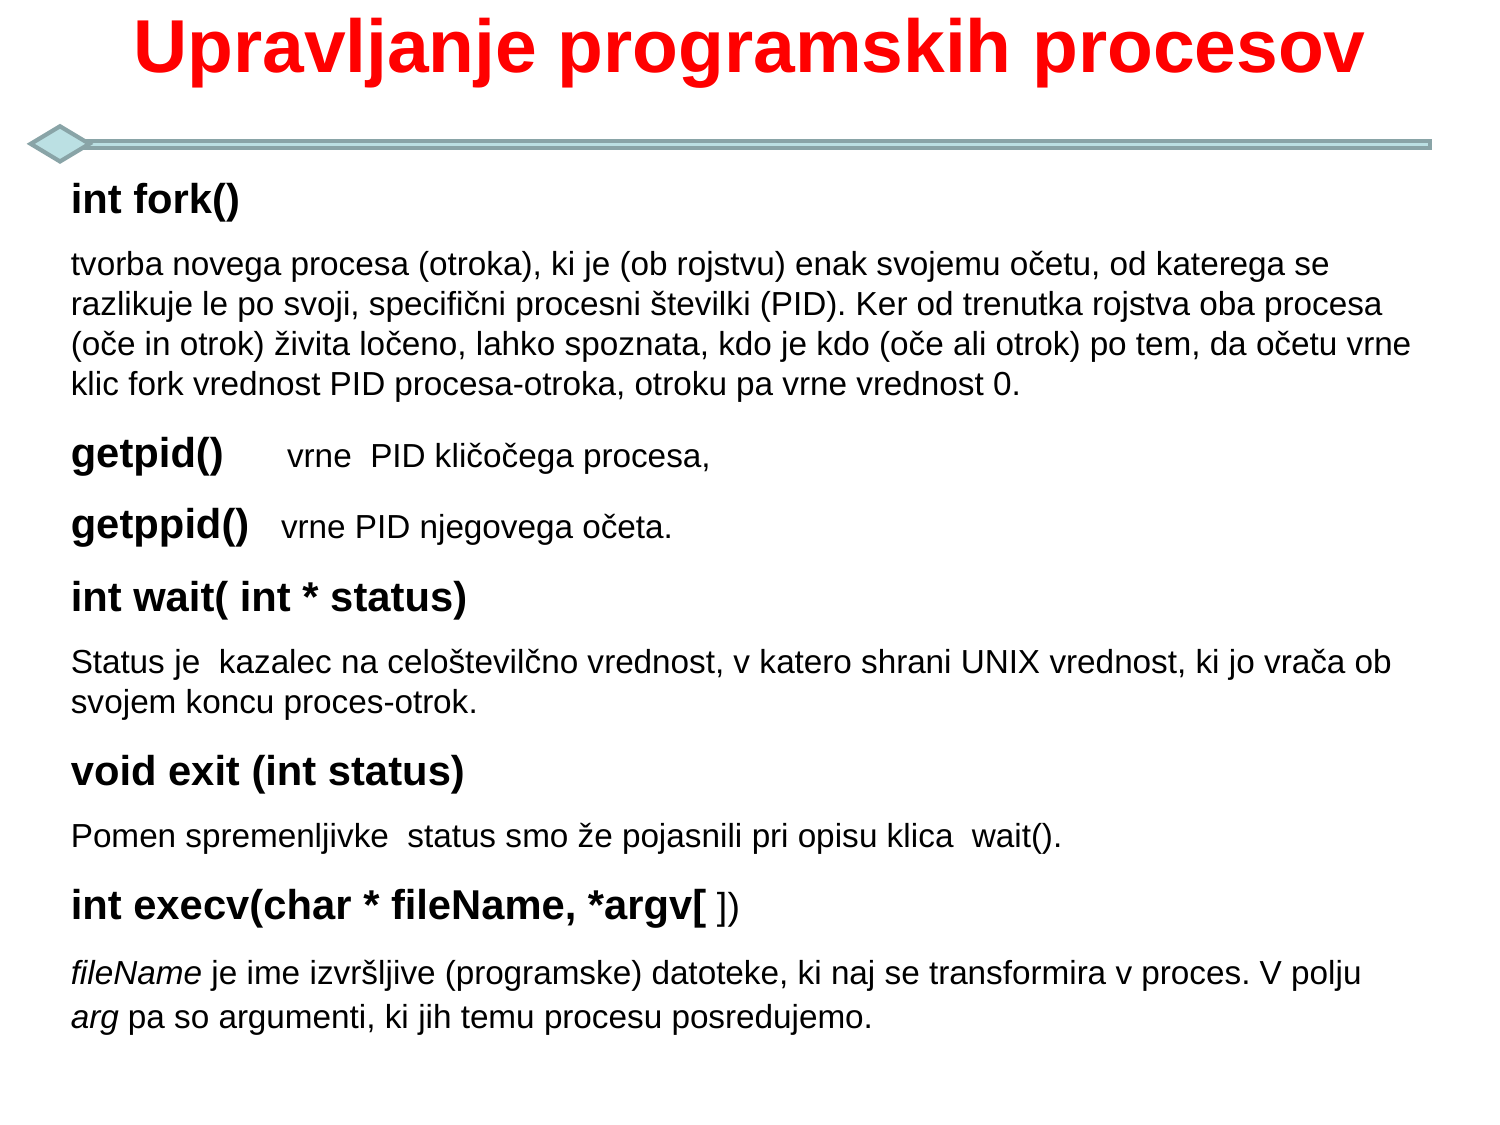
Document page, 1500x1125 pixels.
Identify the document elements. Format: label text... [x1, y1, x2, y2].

text_box int fork() tvorba novega procesa (otroka), ki je (ob rojstvu) enak svojemu očetu, od katerega se razlikuje le po svoji, specifični procesni številki (PID). Ker od trenutka rojstva oba procesa (oče in otrok) živita ločeno, lahko spoznata, kdo je kdo (oče ali otrok) po tem, da očetu vrne klic fork vrednost PID procesa-otroka, otroku pa vrne vrednost 0. getpid() vrne PID kličočega procesa, getppid() vrne PID njegovega očeta. int wait( int * status) Status je kazalec na celoštevilčno vrednost, v katero shrani UNIX vrednost, ki jo vrača ob svojem koncu proces-otrok. void exit (int status) Pomen spremenljivke status smo že pojasnili pri opisu klica wait(). int execv(char * fileName, *argv[ ]) fileName je ime izvršljive (programske) datoteke, ki naj se transformira v proces. V polju arg pa so argumenti, ki jih temu procesu posredujemo. [55, 163, 1444, 1044]
title Upravljanje programskih procesov [75, 0, 1426, 196]
